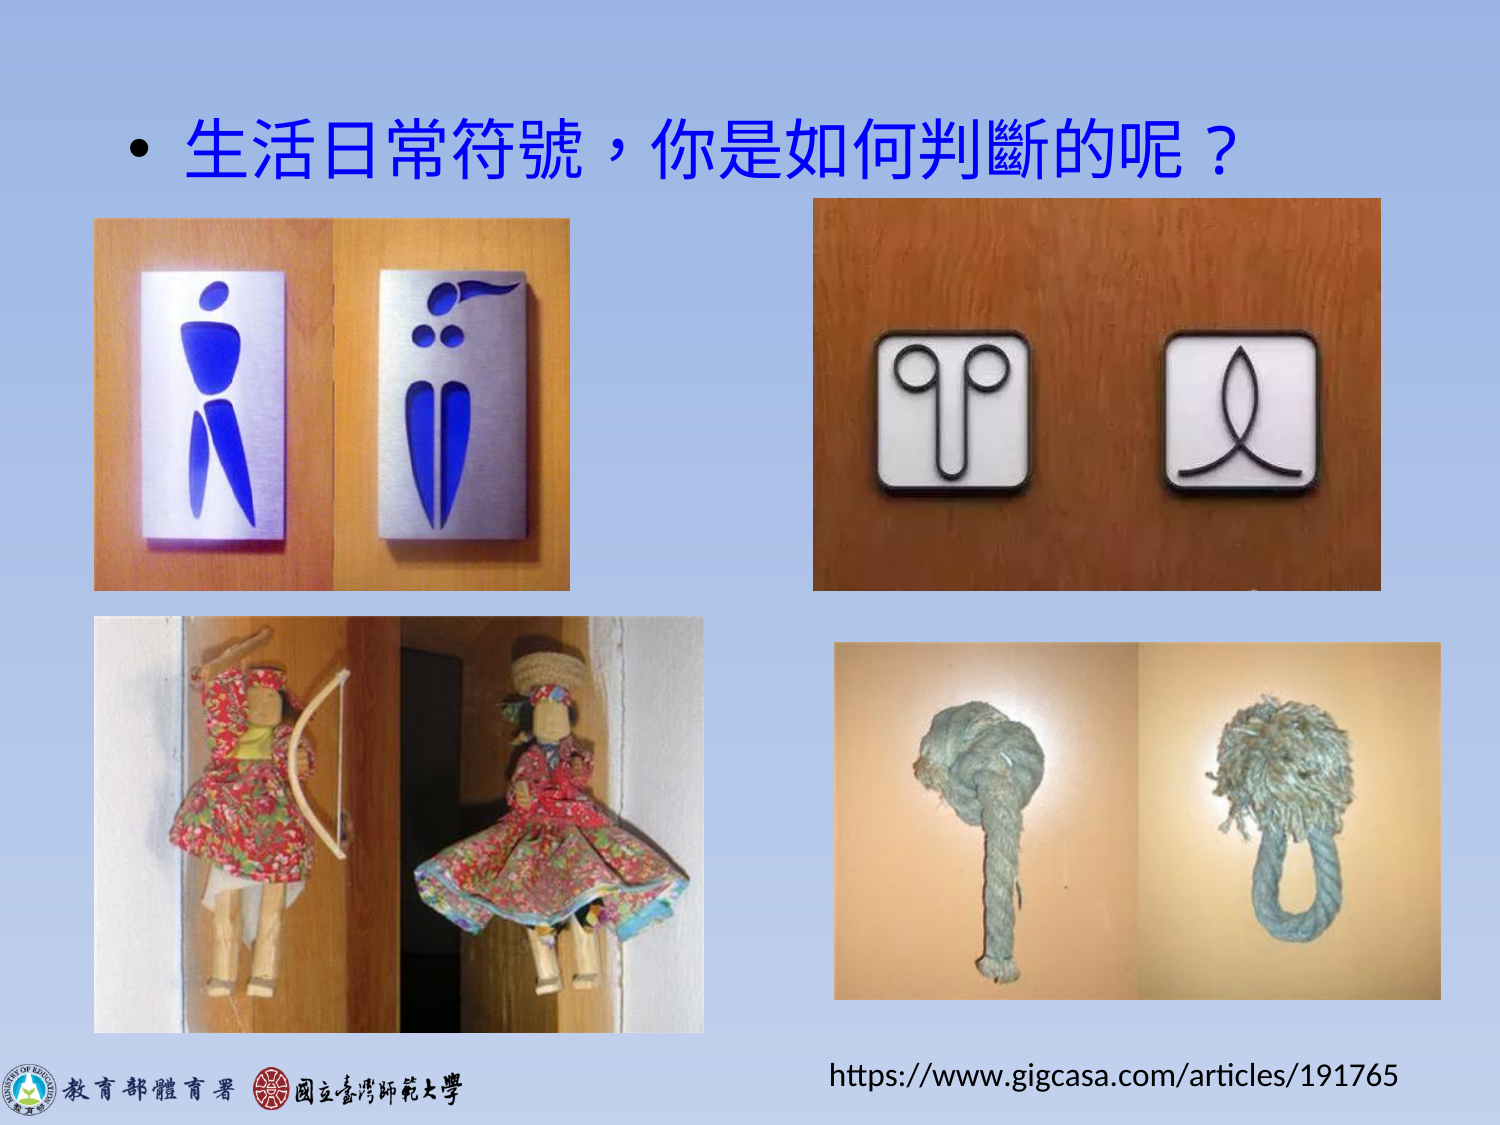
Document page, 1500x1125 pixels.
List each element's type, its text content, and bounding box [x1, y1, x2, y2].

picture [813, 198, 1381, 591]
picture [94, 218, 570, 591]
picture [834, 642, 1441, 1000]
list 生活日常符號，你是如何判斷的呢? [112, 99, 1388, 1000]
text_box https://www.gigcasa.com/articles/191765 [814, 1046, 1415, 1101]
picture [94, 616, 704, 1033]
